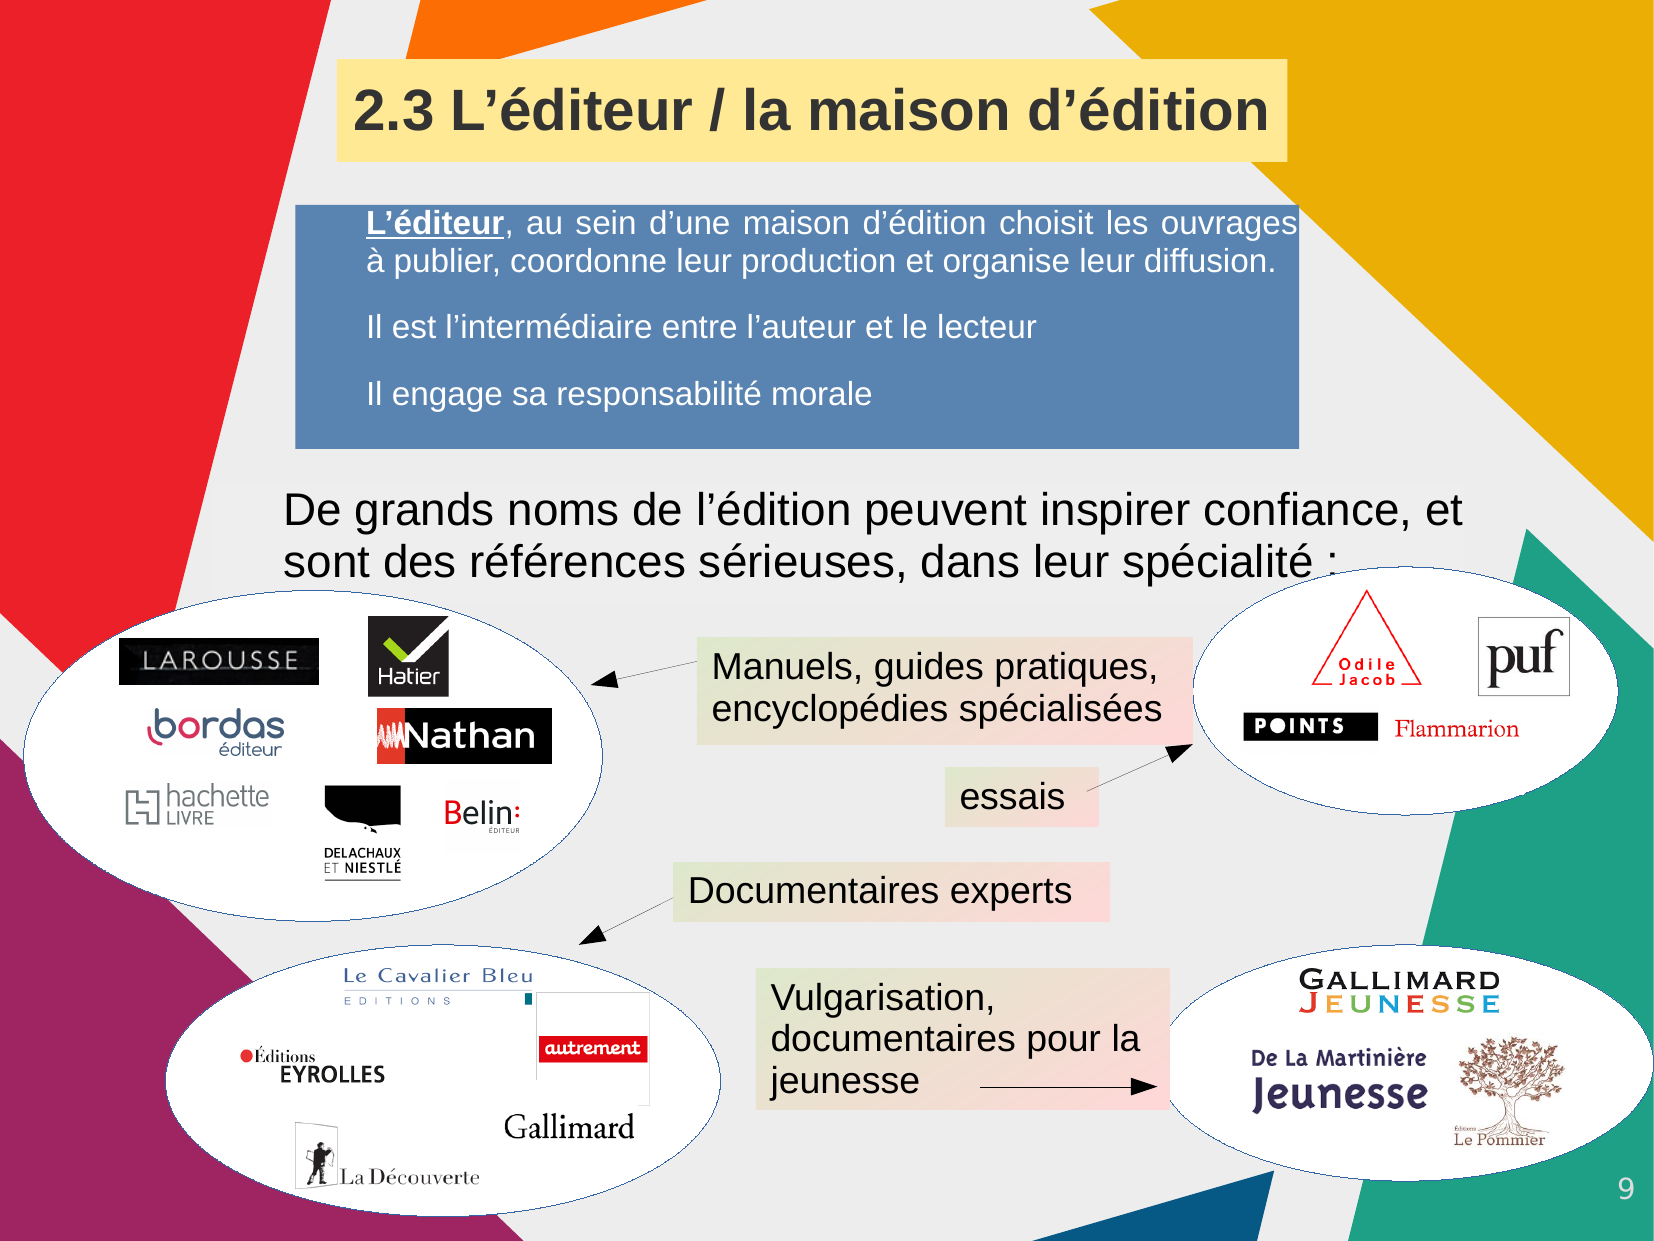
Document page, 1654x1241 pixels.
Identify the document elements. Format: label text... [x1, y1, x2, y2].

picture [1202, 1033, 1567, 1148]
title 2.3 L’éditeur / la maison d’édition [336, 59, 1288, 162]
picture [368, 616, 449, 697]
picture [1299, 968, 1499, 1013]
picture [344, 968, 532, 1006]
picture [307, 779, 413, 890]
list De grands noms de l’édition peuvent inspirer confiance, et sont des références sérieuses, dans leur spécialité : [212, 484, 1465, 603]
picture [122, 779, 272, 828]
picture [224, 1033, 479, 1189]
picture [1311, 589, 1571, 795]
picture [445, 779, 520, 854]
text_box Documentaires experts [673, 862, 1111, 922]
picture [501, 992, 650, 1170]
text_box essais [944, 767, 1099, 827]
picture [119, 638, 319, 686]
text_box [1170, 944, 1654, 1182]
text_box Vulgarisation, documentaires pour la jeunesse [755, 968, 1170, 1110]
text_box Manuels, guides pratiques, encyclopédies spécialisées [696, 637, 1193, 745]
picture [1240, 698, 1381, 756]
text_box [1193, 566, 1619, 816]
list L’éditeur, au sein d’une maison d’édition choisit les ouvrages à publier, coordonne leur production et organise leur diffusion. Il est l’intermédiaire entre l’auteur et le lecteur Il engage sa responsabilité morale [295, 204, 1300, 449]
picture [377, 708, 552, 764]
text_box [165, 944, 721, 1217]
text_box [23, 590, 603, 922]
picture [146, 708, 284, 757]
